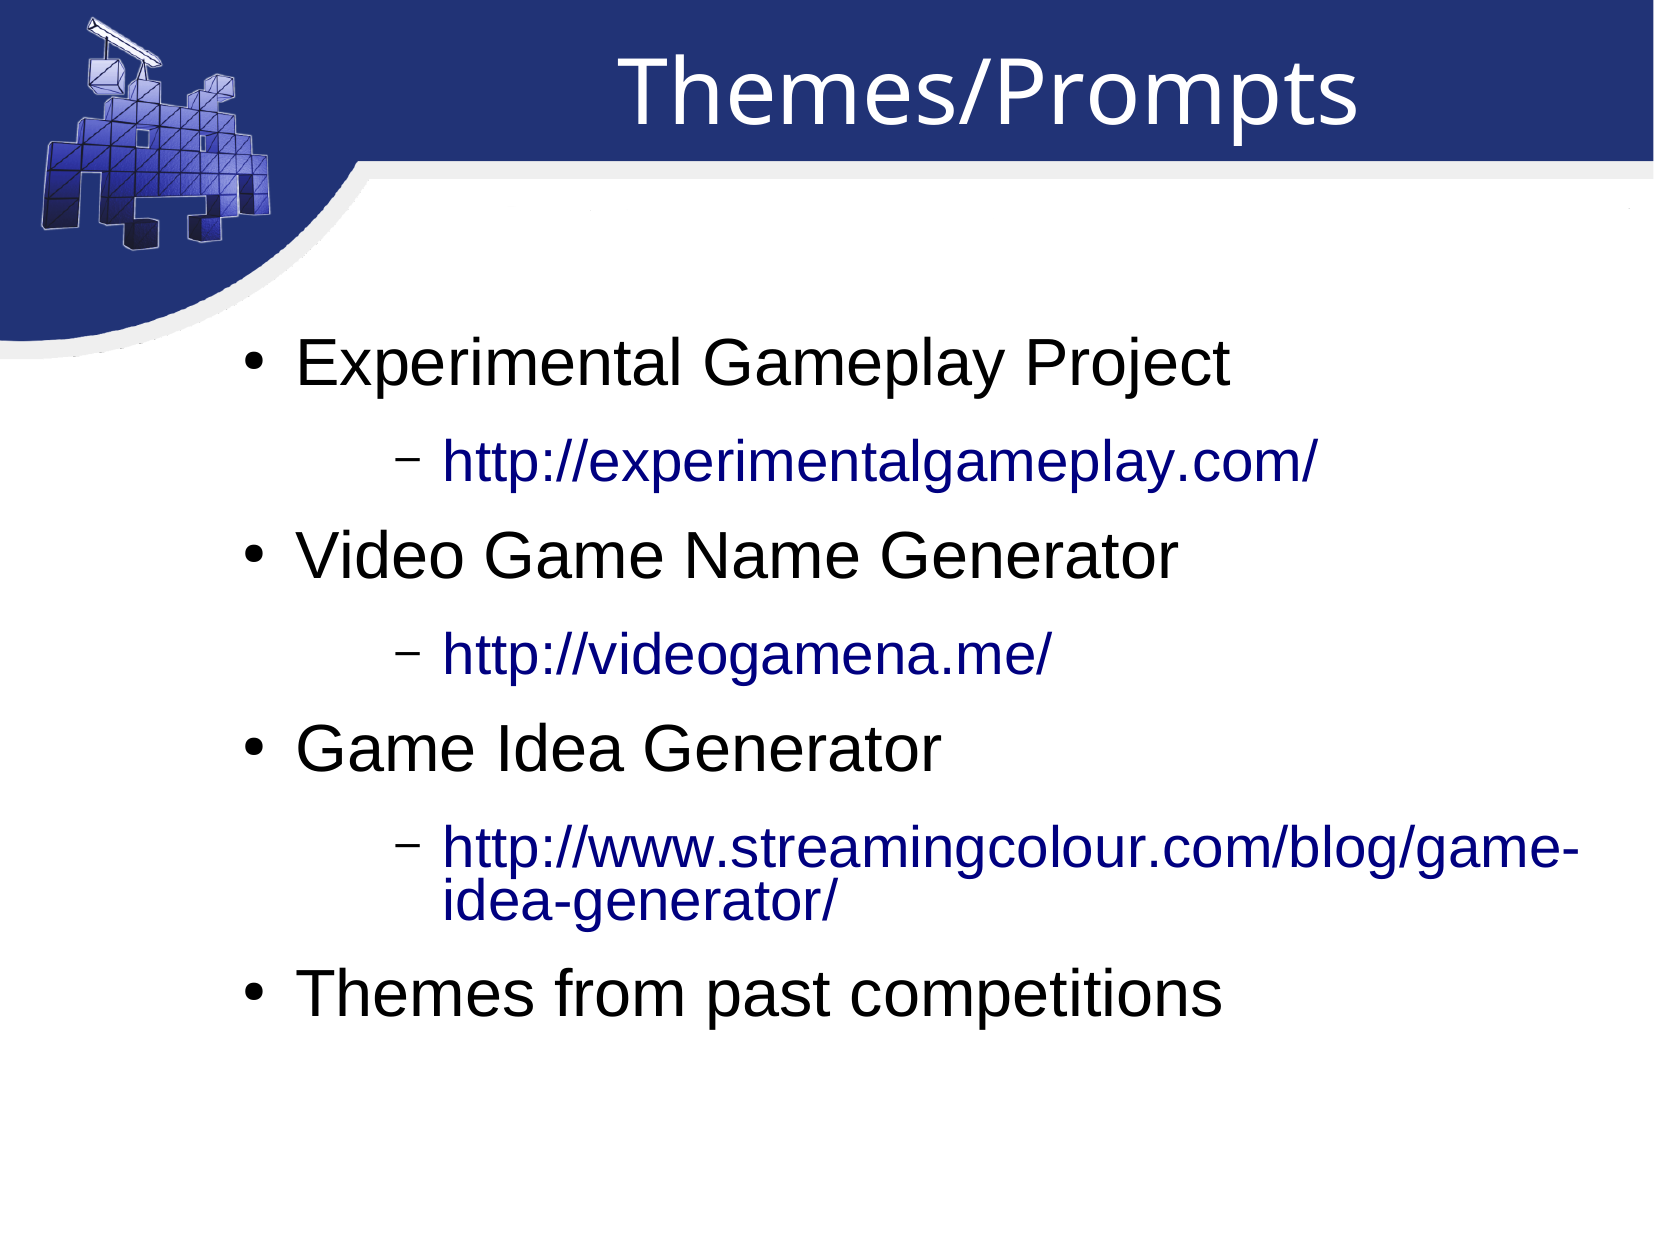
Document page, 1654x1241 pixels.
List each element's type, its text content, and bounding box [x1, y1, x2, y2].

picture [0, 0, 1654, 443]
title Themes/Prompts [354, 35, 1625, 142]
list Experimental Gameplay Project http://experimentalgameplay.com/ Video Game Name Generator http://videogamena.me/ Game Idea Generator http://www.streamingcolour.com/blog/game-idea-generator/ Themes from past competitions [206, 324, 1595, 1078]
